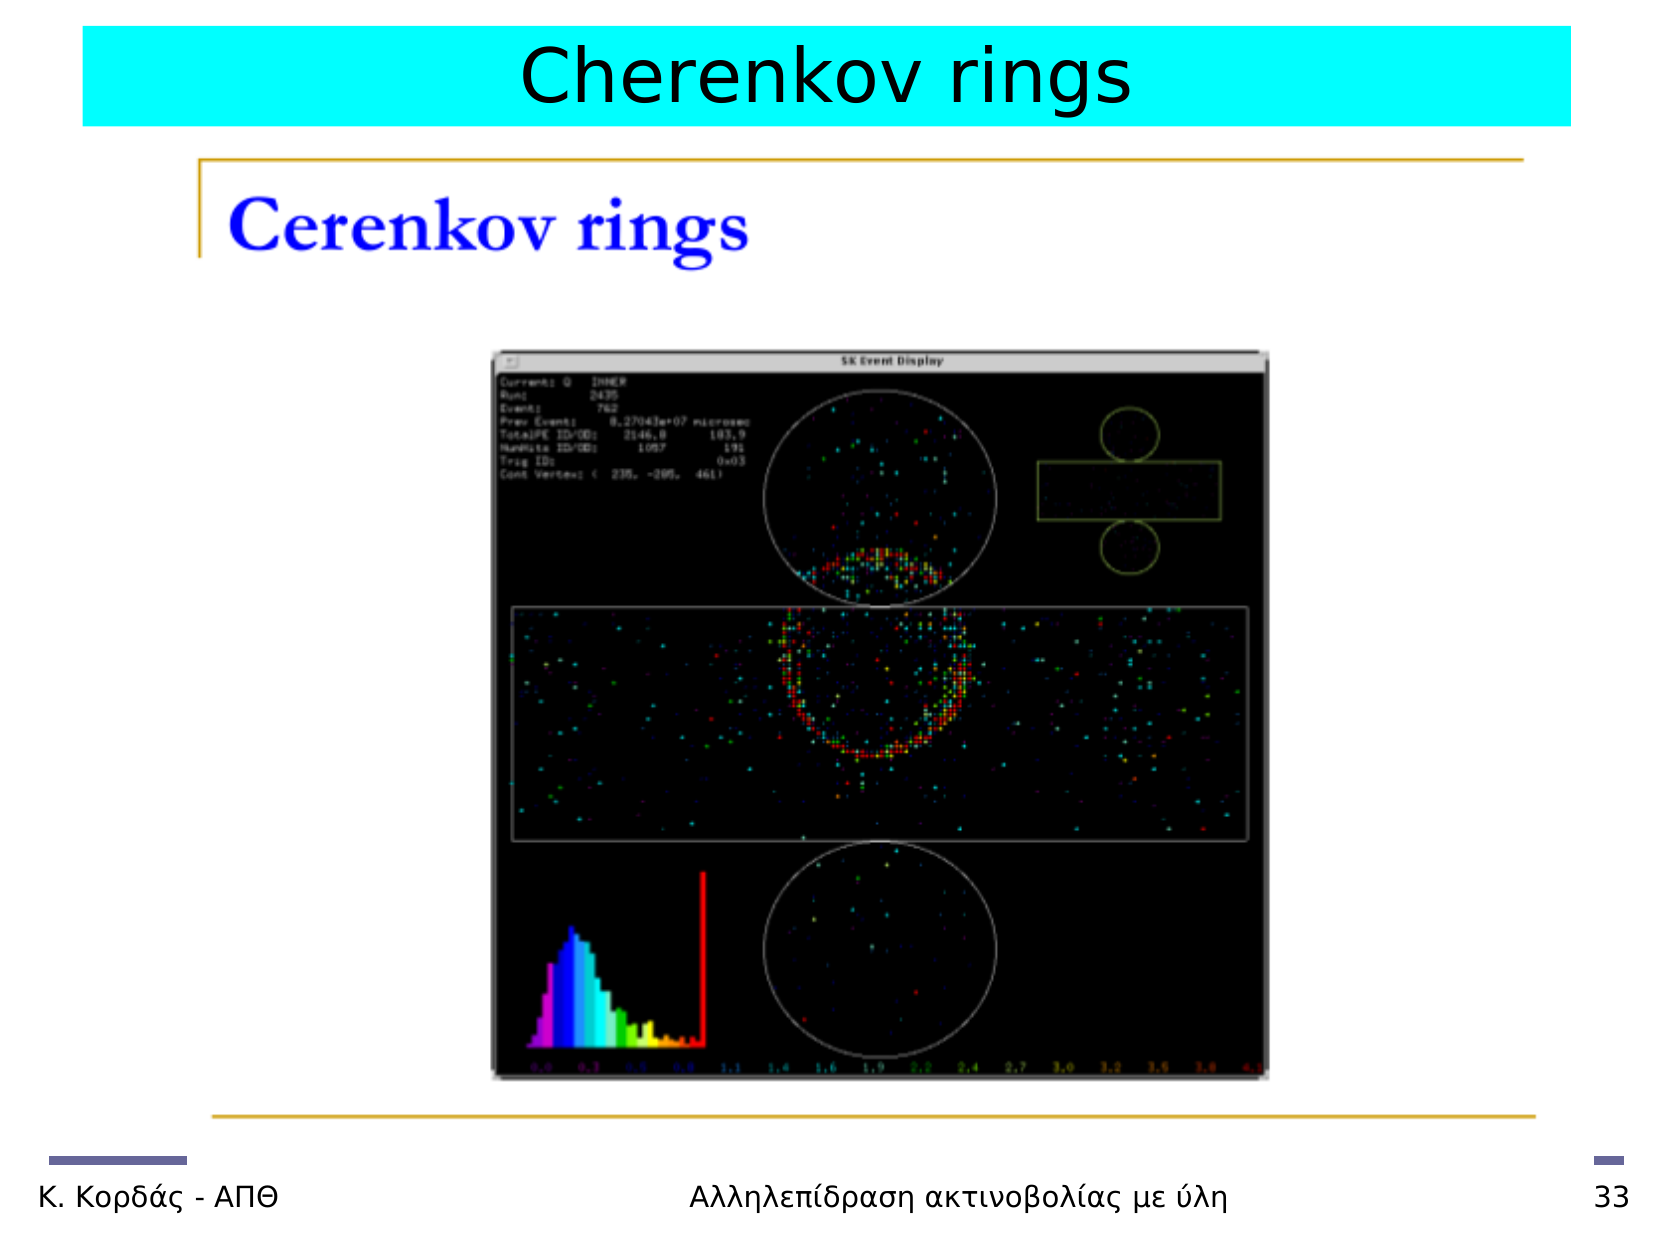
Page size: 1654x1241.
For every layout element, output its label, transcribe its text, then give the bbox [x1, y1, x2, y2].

title Cherenkov rings [82, 25, 1571, 127]
picture [187, 141, 1594, 1166]
